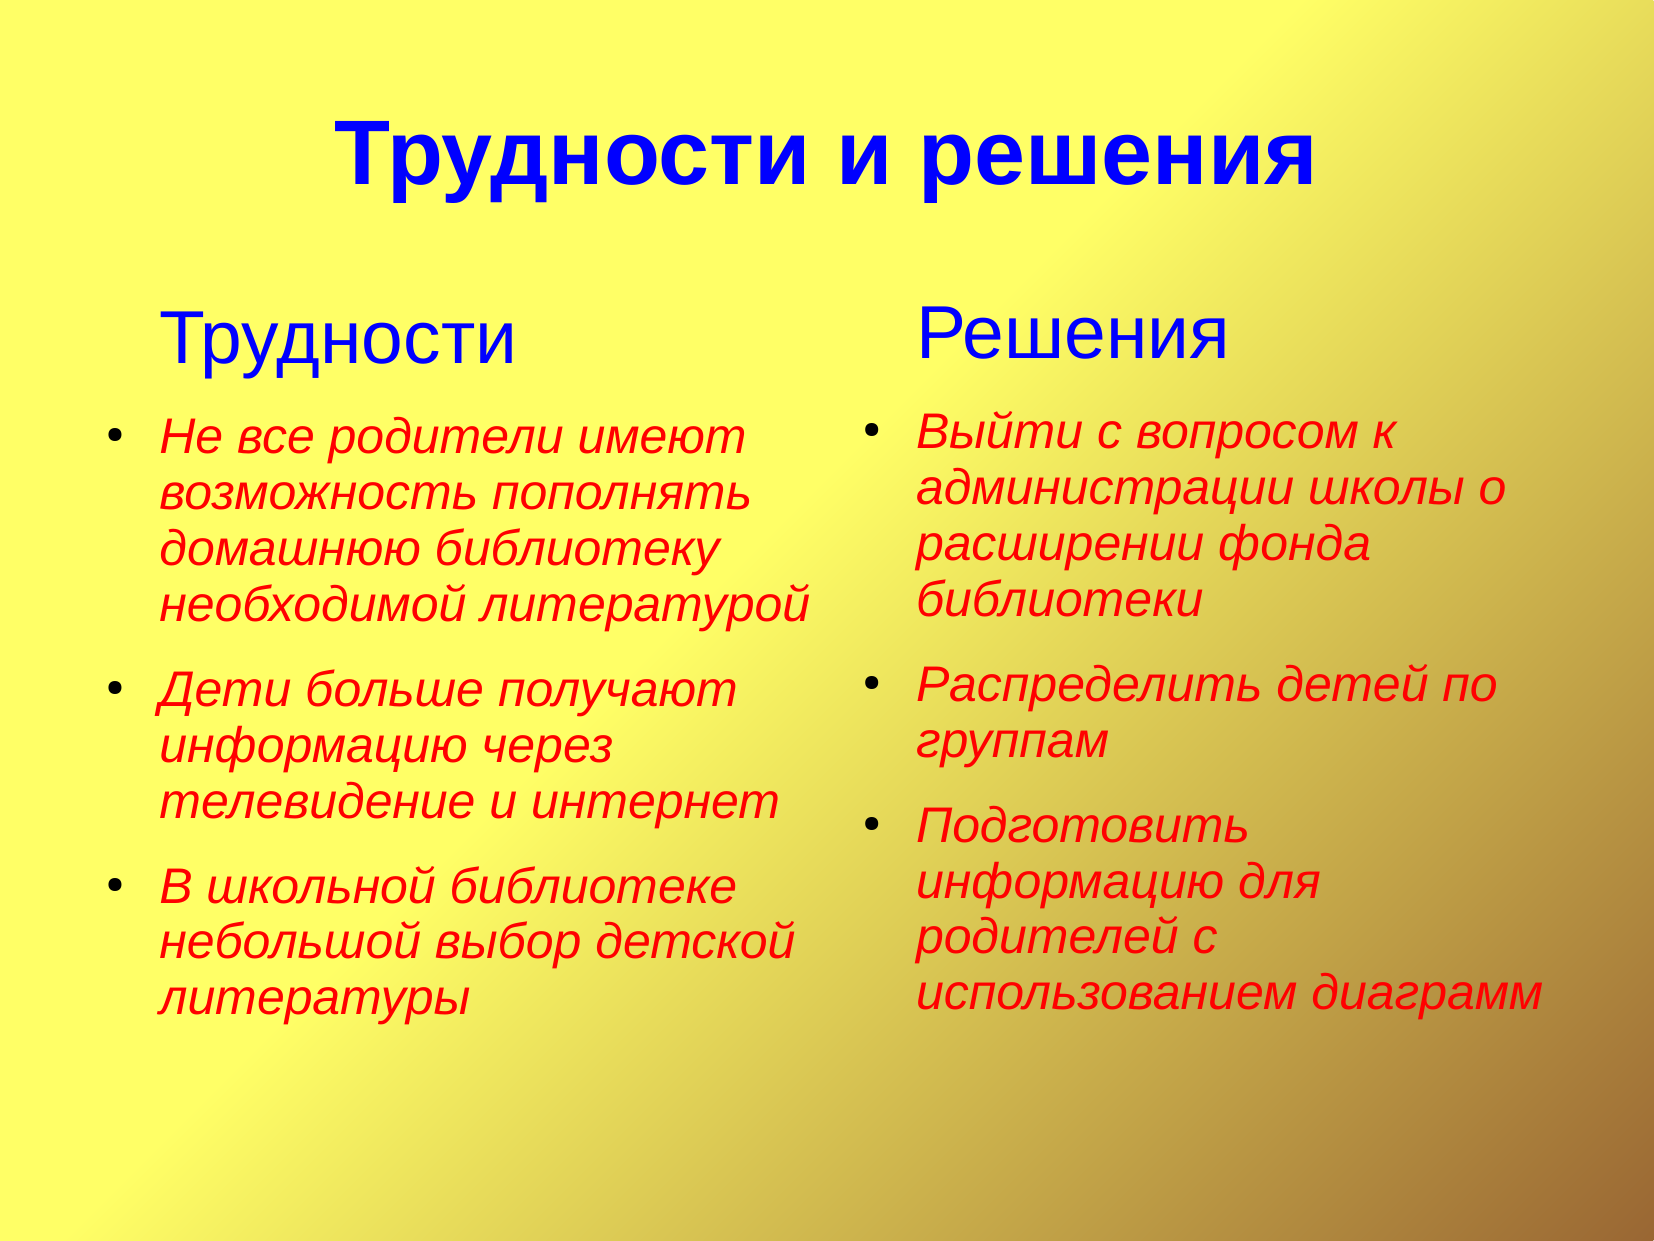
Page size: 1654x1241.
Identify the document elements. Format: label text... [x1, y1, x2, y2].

list Трудности Не все родители имеют возможность пополнять домашнюю библиотеку необходимой литературой Дети больше получают информацию через телевидение и интернет В школьной библиотеке небольшой выбор детской литературы [88, 295, 815, 1114]
list Решения Выйти с вопросом к администрации школы о расширении фонда библиотеки Распределить детей по группам Подготовить информацию для родителей с использованием диаграмм [845, 290, 1572, 1109]
title Трудности и решения [82, 49, 1571, 257]
